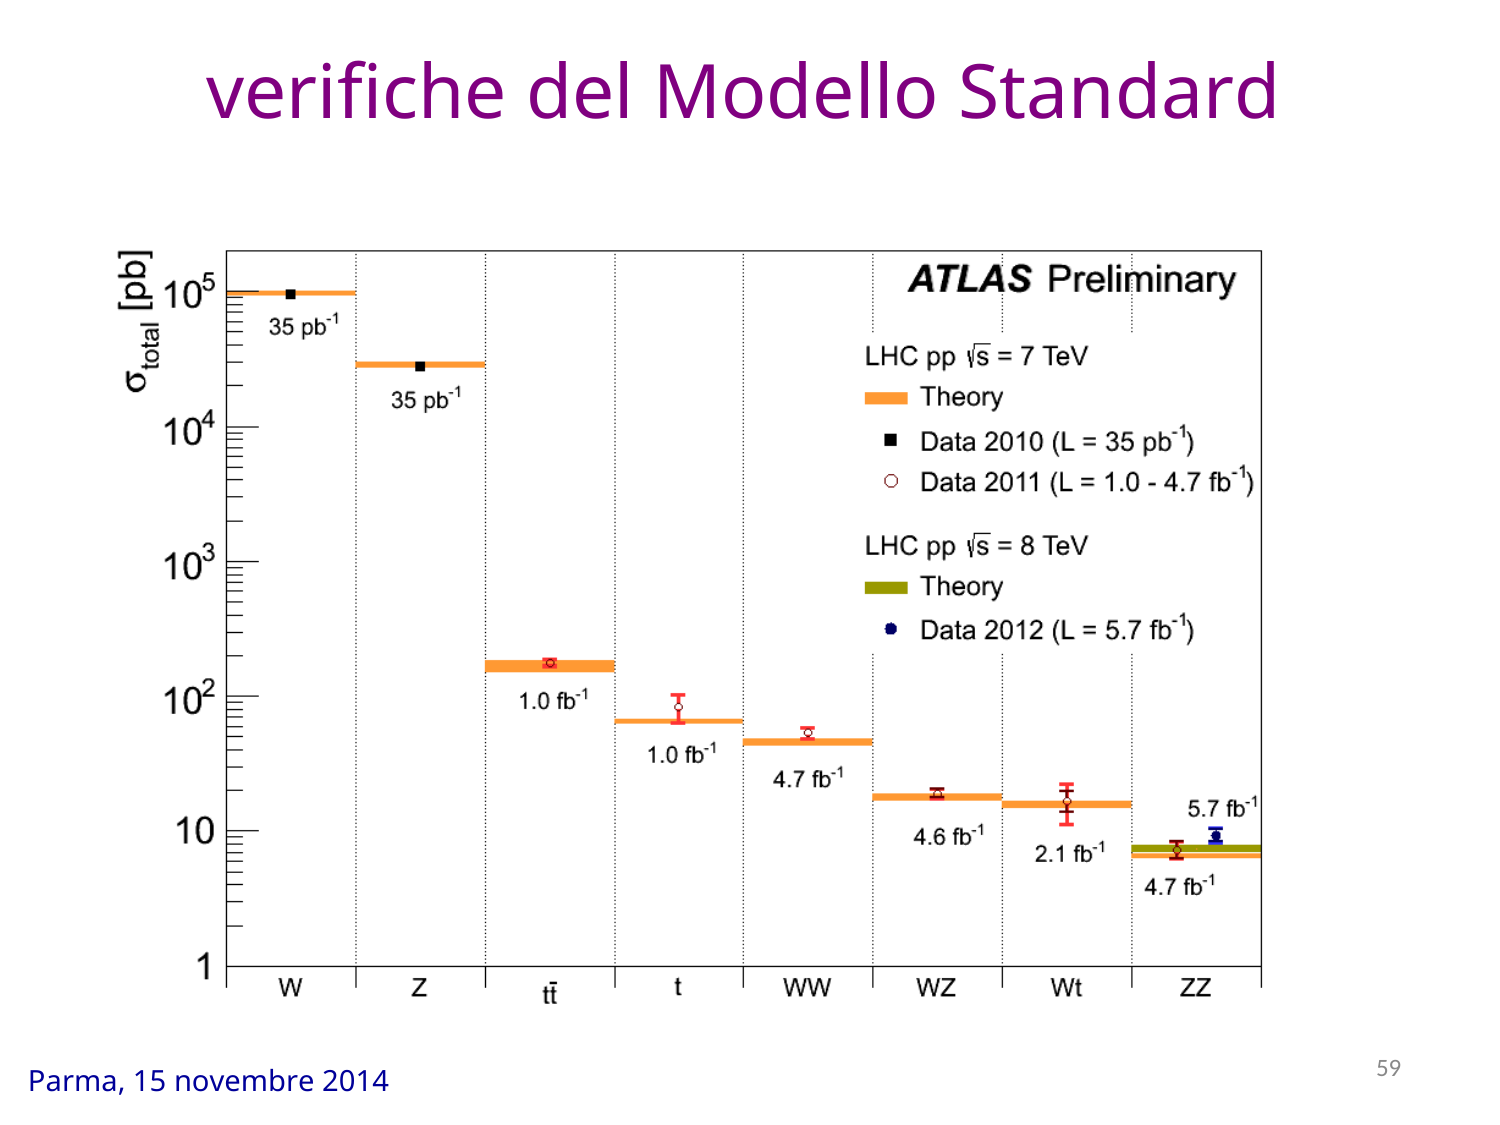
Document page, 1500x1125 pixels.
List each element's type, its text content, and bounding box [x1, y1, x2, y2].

text_box <numero> [1074, 1042, 1417, 1095]
picture [105, 210, 1322, 1032]
text_box verifiche del Modello Standard [74, 0, 1414, 188]
